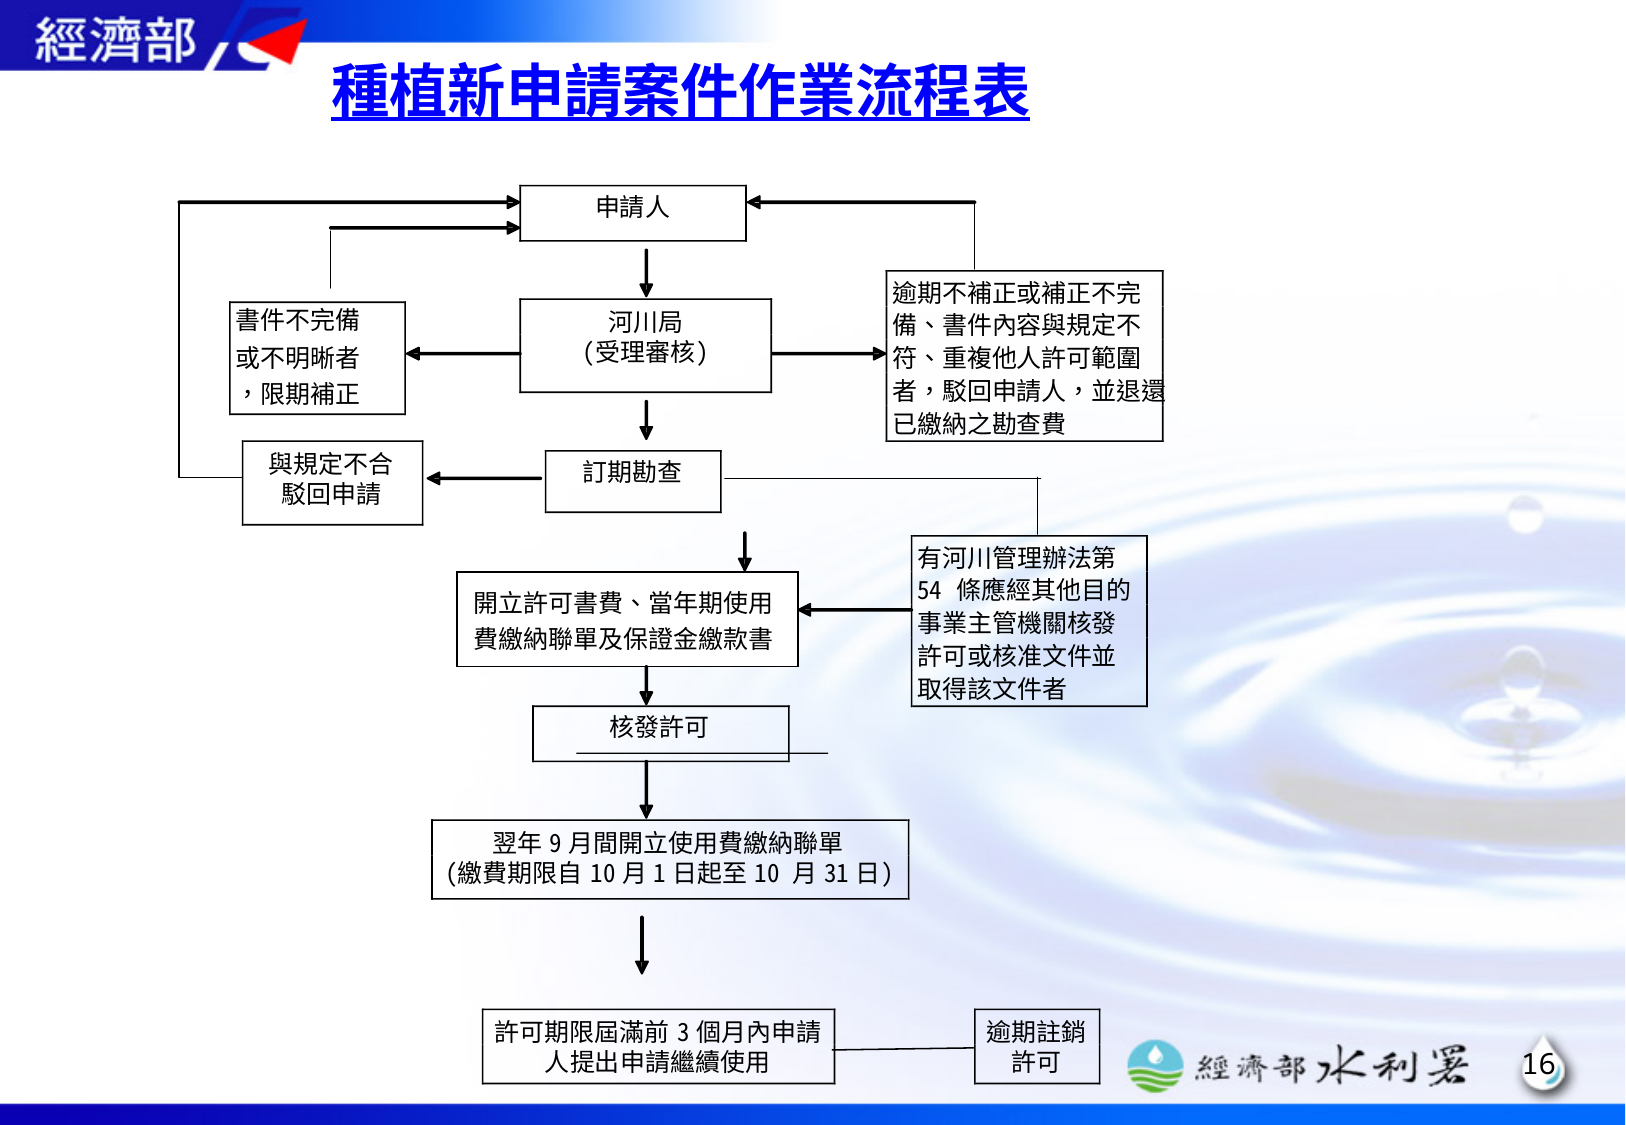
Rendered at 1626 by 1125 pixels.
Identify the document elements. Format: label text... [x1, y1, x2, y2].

text_box 10 [590, 857, 616, 888]
text_box [431, 573, 910, 900]
text_box 許可或核准文件並 [917, 640, 1118, 671]
text_box 訂期勘查 [582, 456, 683, 487]
text_box 條應經其他目的 [956, 574, 1132, 605]
text_box ( [445, 857, 457, 888]
text_box 或不明晰者 [235, 342, 361, 373]
text_box 種植新申請案件作業流程表 [316, 54, 1046, 133]
text_box [241, 440, 424, 526]
text_box 費繳納聯單及保證金繳款書 [473, 623, 775, 654]
text_box 申請繼續使用 [620, 1046, 771, 1077]
text_box 日起至 [672, 857, 748, 888]
text_box 開立許可書費、當年期使用 [473, 587, 775, 618]
text_box 1 [653, 857, 667, 888]
text_box [640, 400, 653, 440]
text_box 逾期不補正或補正不完 [892, 277, 1143, 308]
text_box 者，駁回申請人，並退還 [892, 375, 1161, 406]
text_box 月 [792, 857, 818, 888]
text_box [544, 450, 722, 514]
text_box 河川局 [608, 306, 684, 336]
text_box 受理審核 [595, 336, 696, 367]
text_box [229, 270, 1164, 442]
text_box [481, 1008, 836, 1085]
text_box 許可 [1011, 1046, 1063, 1077]
text_box [974, 1008, 1101, 1085]
text_box 個月內申請 [696, 1016, 822, 1047]
text_box <編號> [1475, 1037, 1571, 1113]
text_box 3 [677, 1016, 690, 1046]
text_box 申請人 [595, 191, 671, 222]
text_box [635, 916, 649, 974]
text_box 31 [824, 857, 850, 888]
text_box 日 [855, 857, 880, 888]
text_box [799, 535, 1148, 708]
text_box 符、重複他人許可範圍 [892, 342, 1143, 373]
text_box 有河川管理辦法第 [917, 542, 1118, 573]
text_box [640, 249, 653, 297]
text_box 10 [754, 857, 780, 888]
text_box 書件不完備 [235, 304, 361, 335]
text_box 月間開立使用費繳納聯單 [568, 827, 844, 858]
text_box ，限期補正 [235, 378, 361, 409]
text_box ) [696, 336, 709, 367]
text_box 備、書件內容與規定不 [892, 309, 1143, 340]
text_box ) [880, 857, 894, 888]
text_box ( [582, 336, 595, 367]
text_box 54 [917, 574, 943, 605]
text_box [738, 532, 752, 572]
text_box 駁回申請 [281, 478, 382, 509]
text_box 提出 [570, 1046, 620, 1077]
text_box 人 [544, 1046, 570, 1077]
text_box 許可期限屆滿前 [494, 1016, 670, 1047]
text_box [427, 472, 542, 485]
text_box 月 [622, 857, 648, 888]
text_box 已繳納之勘查費 [892, 408, 1068, 439]
text_box 核發許可 [609, 711, 710, 742]
text_box [178, 184, 976, 242]
text_box 9 [549, 827, 563, 857]
text_box 逾期註銷 [986, 1016, 1087, 1047]
text_box 取得該文件者 [917, 673, 1068, 704]
text_box 繳費期限自 [457, 857, 584, 888]
picture [0, 0, 1626, 1125]
text_box 與規定不合 [268, 448, 394, 479]
text_box 事業主管機關核發 [917, 607, 1118, 638]
text_box 翌年 [492, 827, 543, 857]
